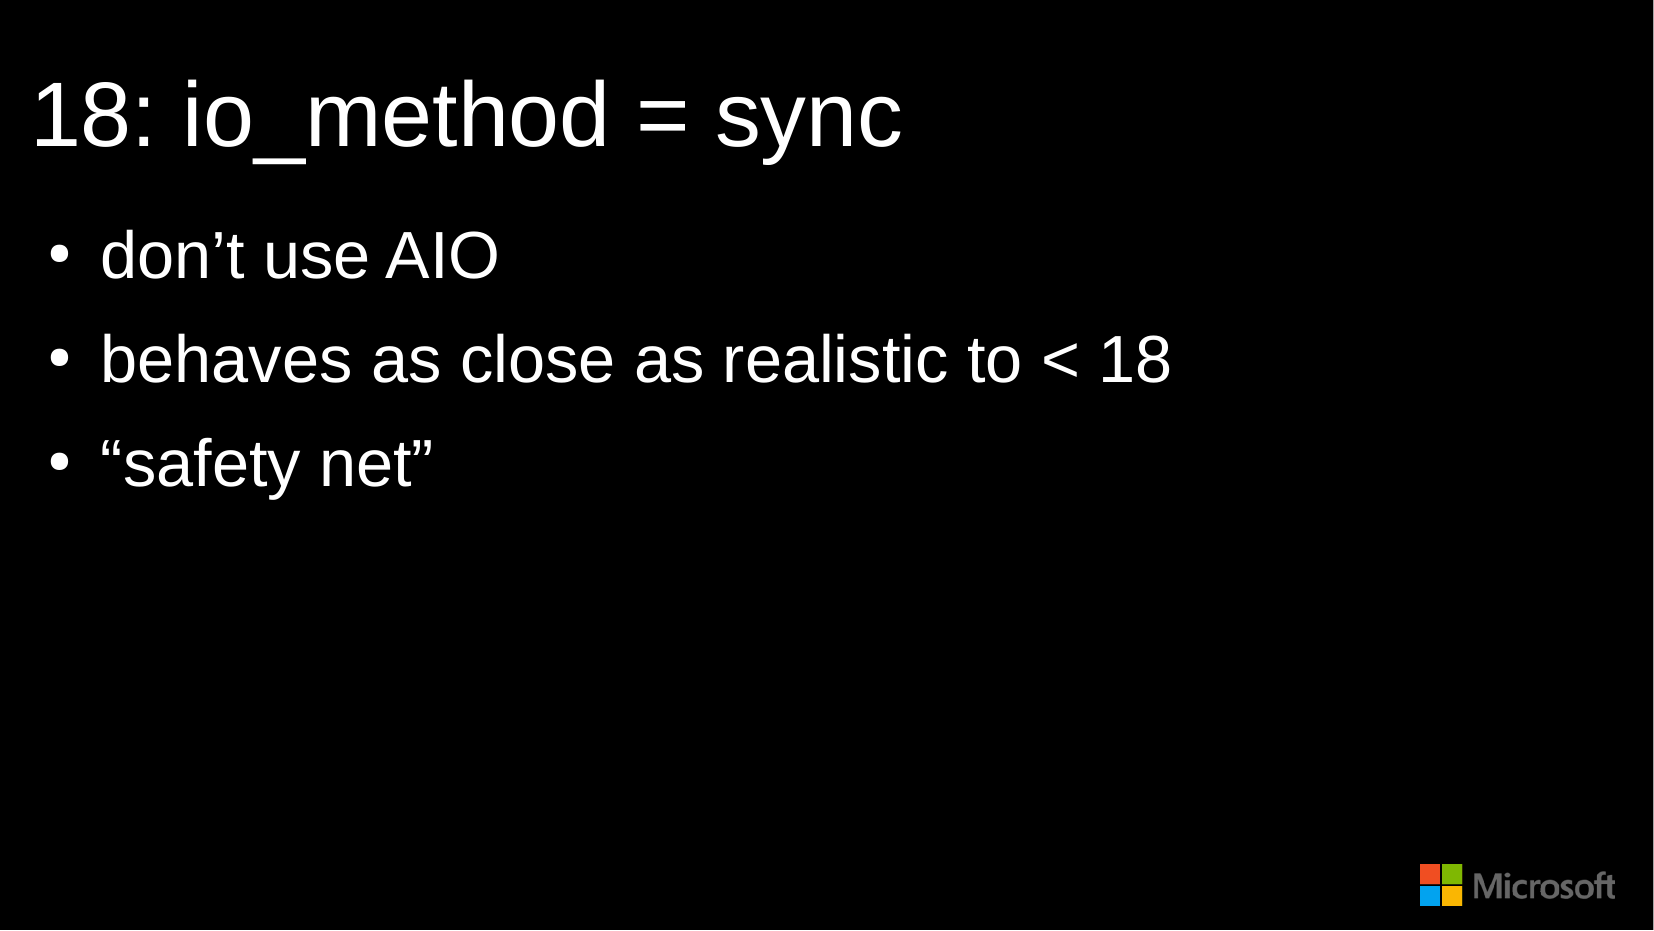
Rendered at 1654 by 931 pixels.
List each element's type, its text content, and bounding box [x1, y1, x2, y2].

title 18: io_method = sync [30, 37, 1621, 193]
list don’t use AIO behaves as close as realistic to < 18 “safety net” [30, 217, 1621, 916]
